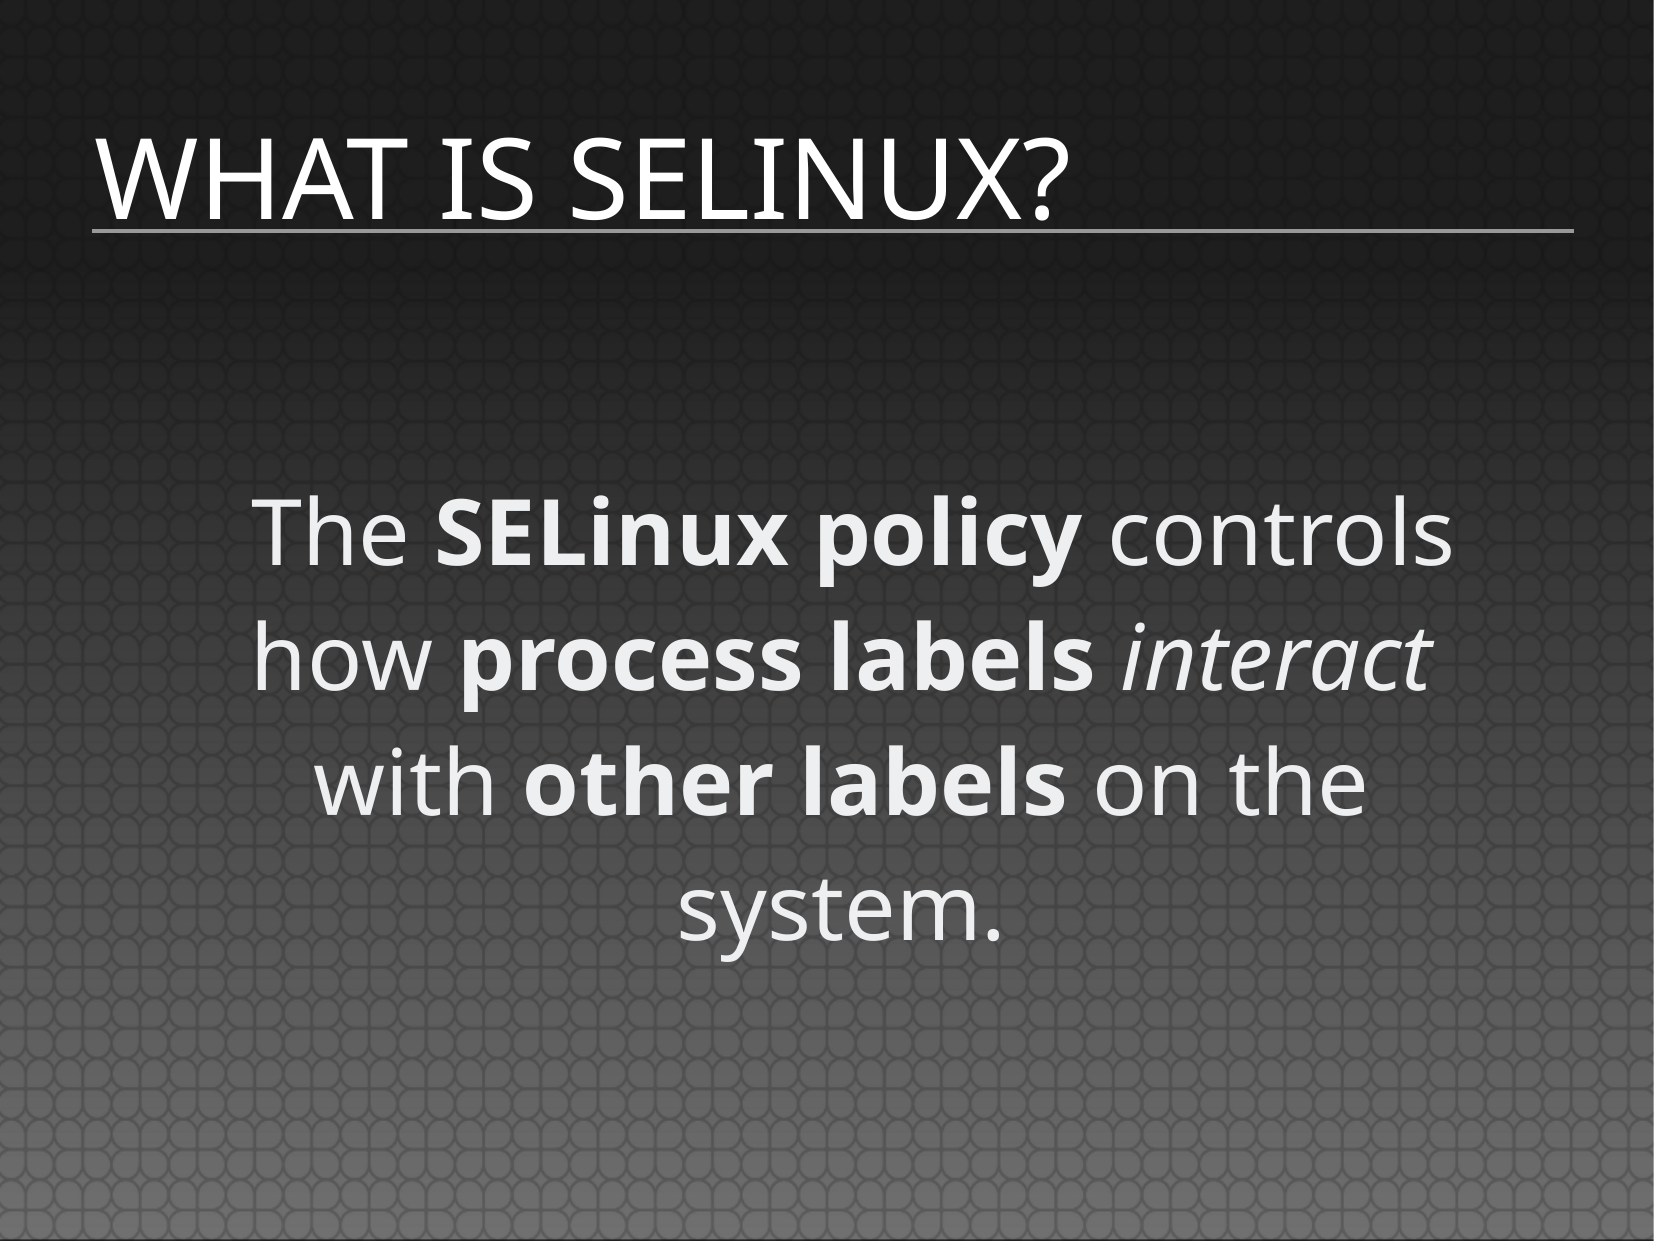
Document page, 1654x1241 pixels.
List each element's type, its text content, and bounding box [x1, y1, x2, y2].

title WHAT IS SELINUX? [94, 100, 1426, 251]
list The SELinux policy controls how process labels interact with other labels on the system. [112, 227, 1501, 1163]
picture [0, 0, 1654, 1241]
